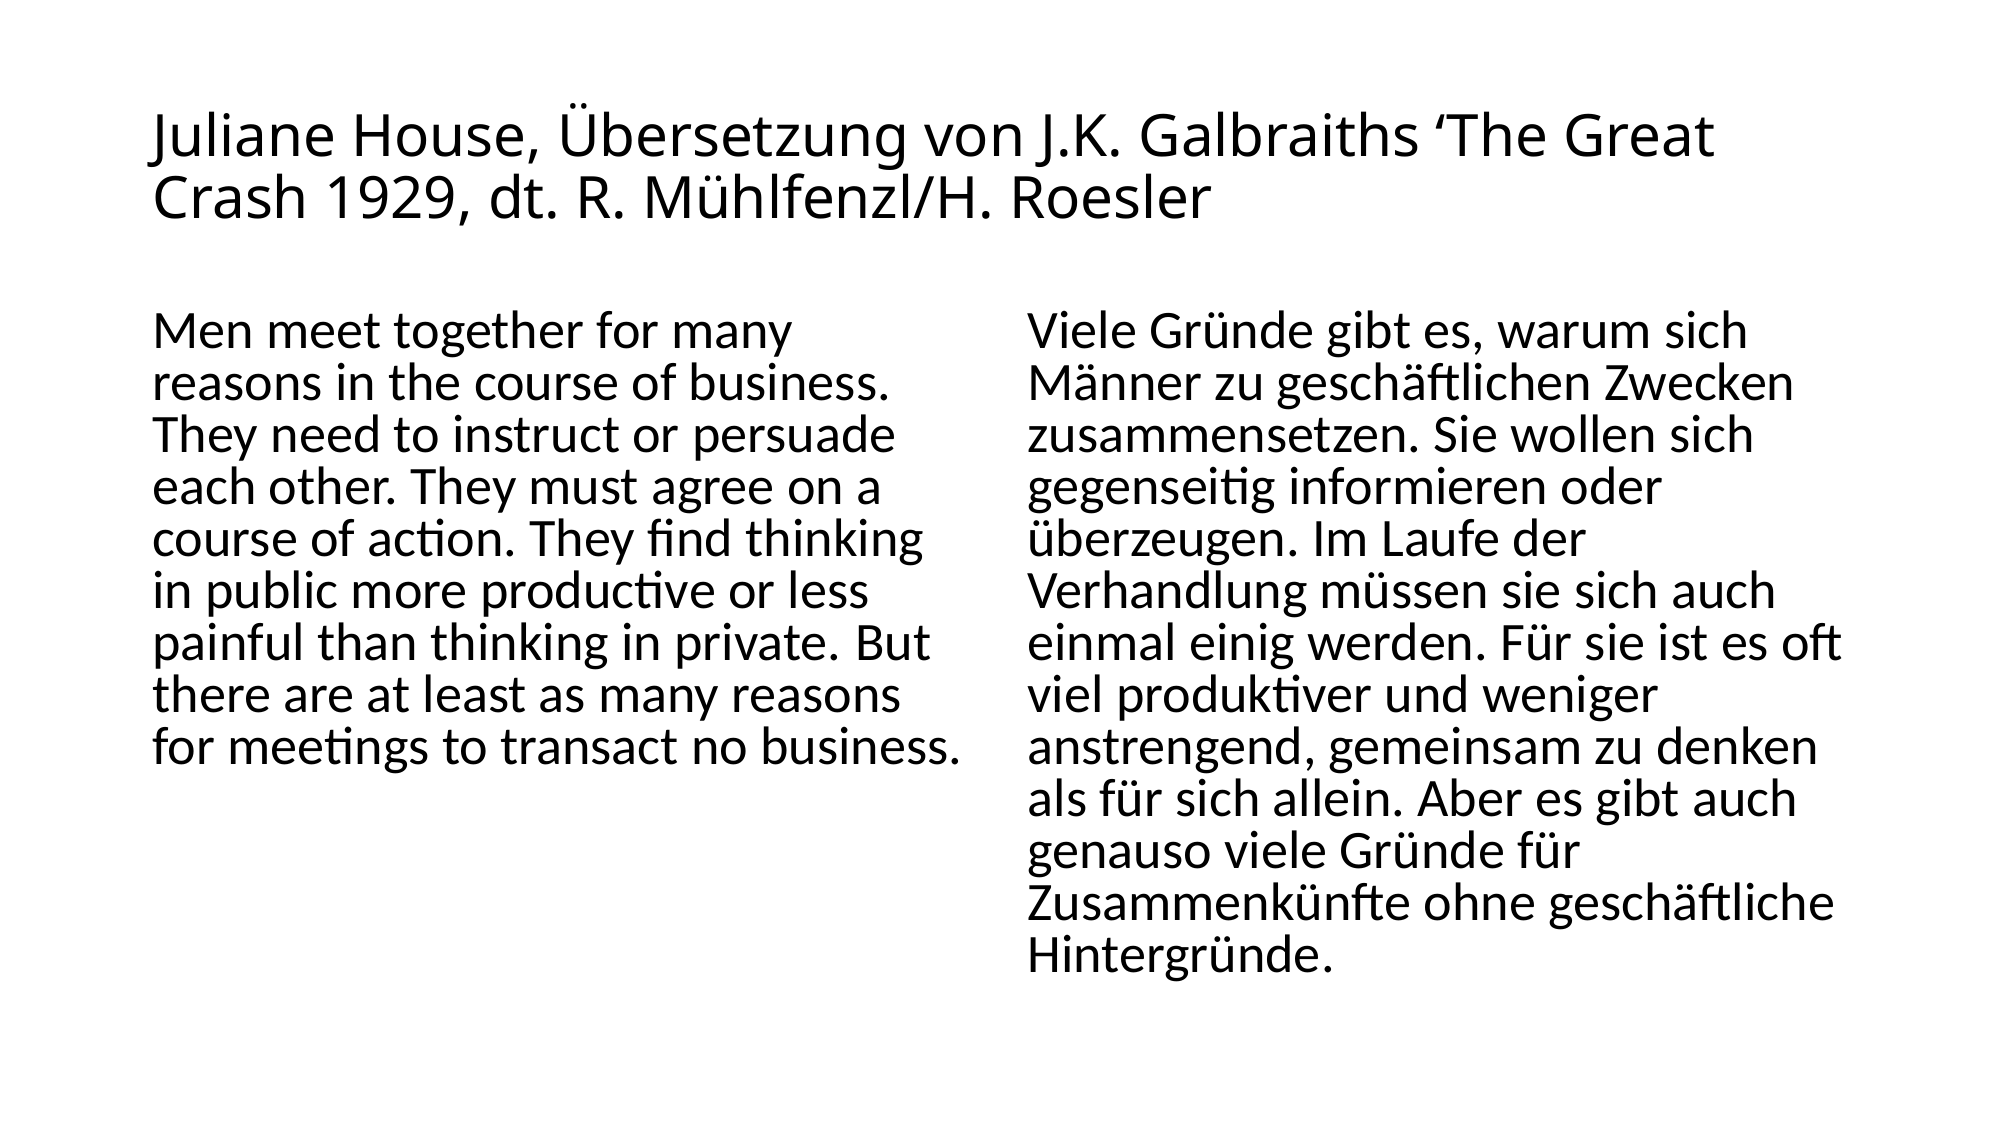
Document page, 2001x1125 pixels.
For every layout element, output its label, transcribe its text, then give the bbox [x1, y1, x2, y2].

list Men meet together for many reasons in the course of business. They need to instruct or persuade each other. They must agree on a course of action. They find thinking in public more productive or less painful than thinking in private. But there are at least as many reasons for meetings to transact no business. [137, 299, 988, 1014]
title Juliane House, Übersetzung von J.K. Galbraiths ‘The Great Crash 1929, dt. R. Mühlfenzl/H. Roesler [137, 59, 1863, 278]
list Viele Gründe gibt es, warum sich Männer zu geschäftlichen Zwecken zusammensetzen. Sie wollen sich gegenseitig informieren oder überzeugen. Im Laufe der Verhandlung müssen sie sich auch einmal einig werden. Für sie ist es oft viel produktiver und weniger anstrengend, gemeinsam zu denken als für sich allein. Aber es gibt auch genauso viele Gründe für Zusammenkünfte ohne geschäftliche Hintergründe. [1012, 299, 1863, 1014]
